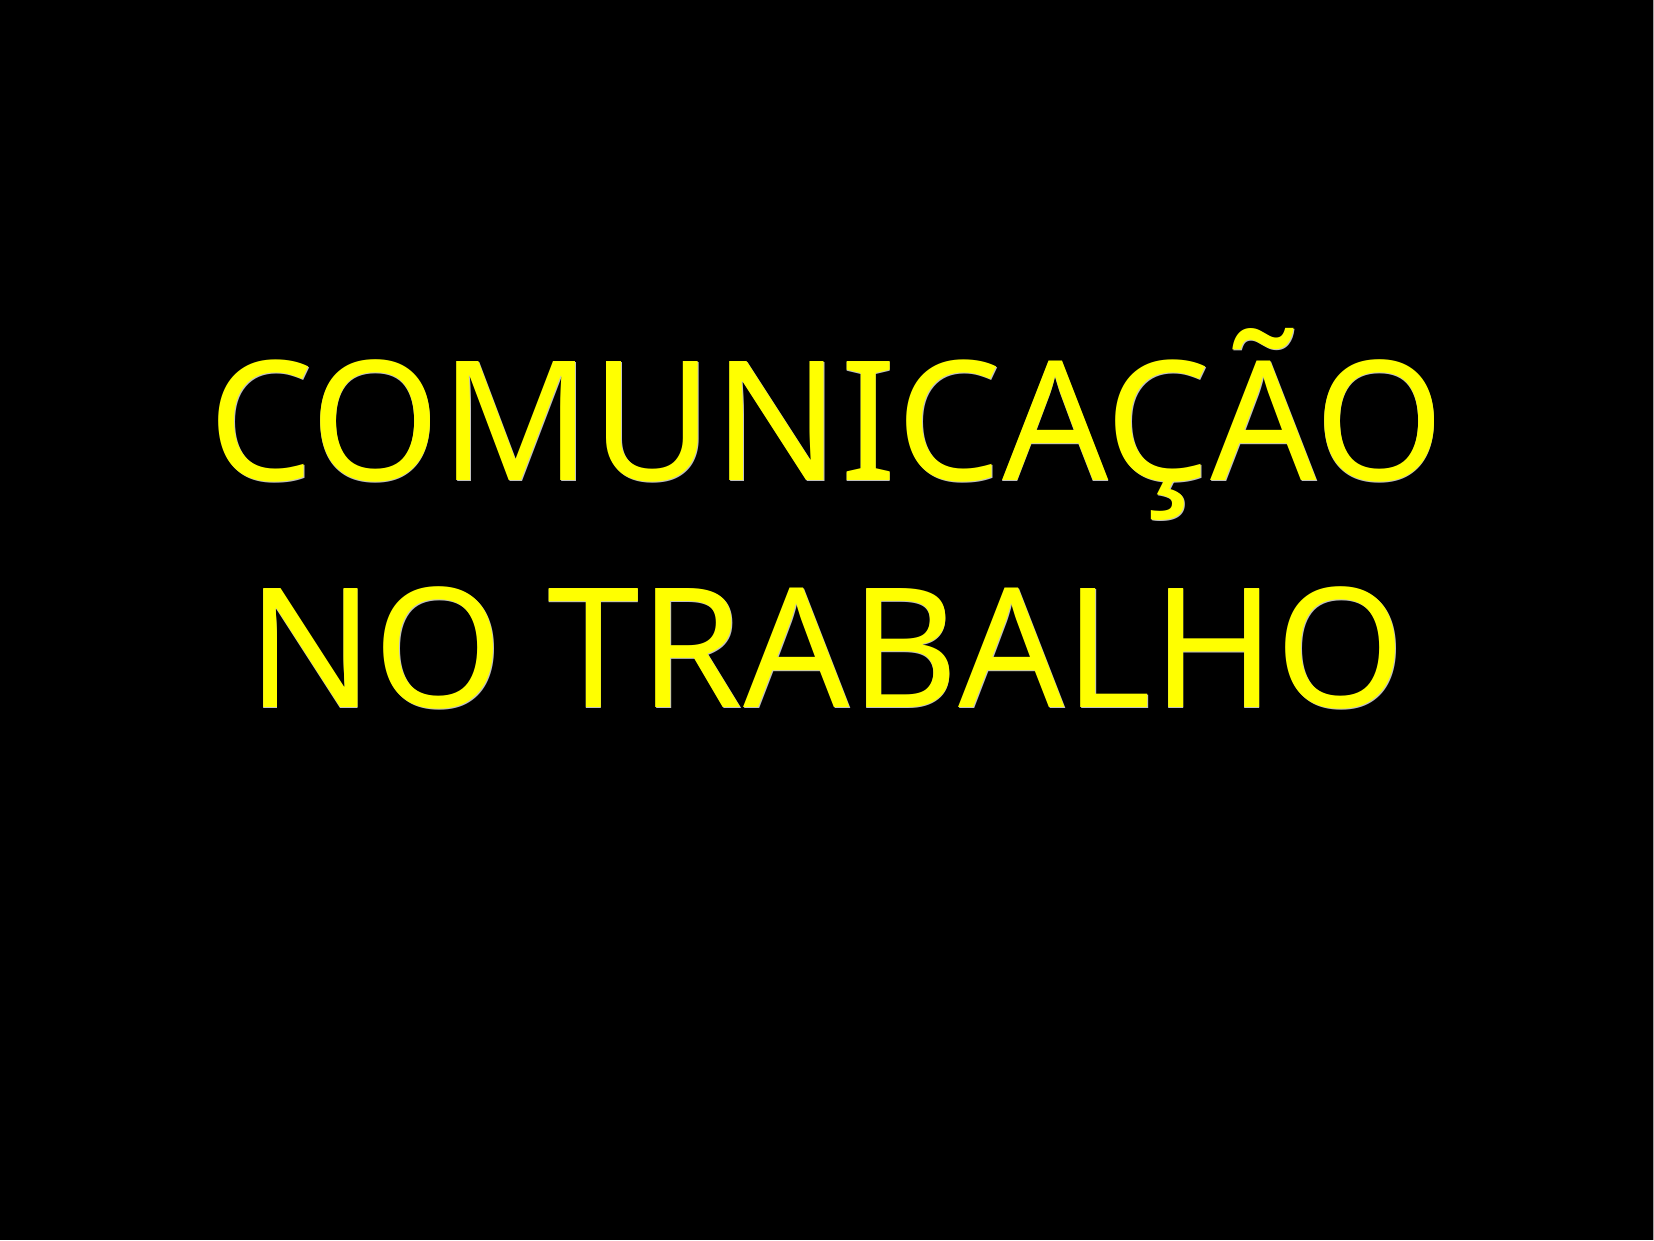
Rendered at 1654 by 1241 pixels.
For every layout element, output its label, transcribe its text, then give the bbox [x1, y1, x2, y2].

subtitle COMUNICAÇÃO NO TRABALHO [82, 49, 1571, 1010]
